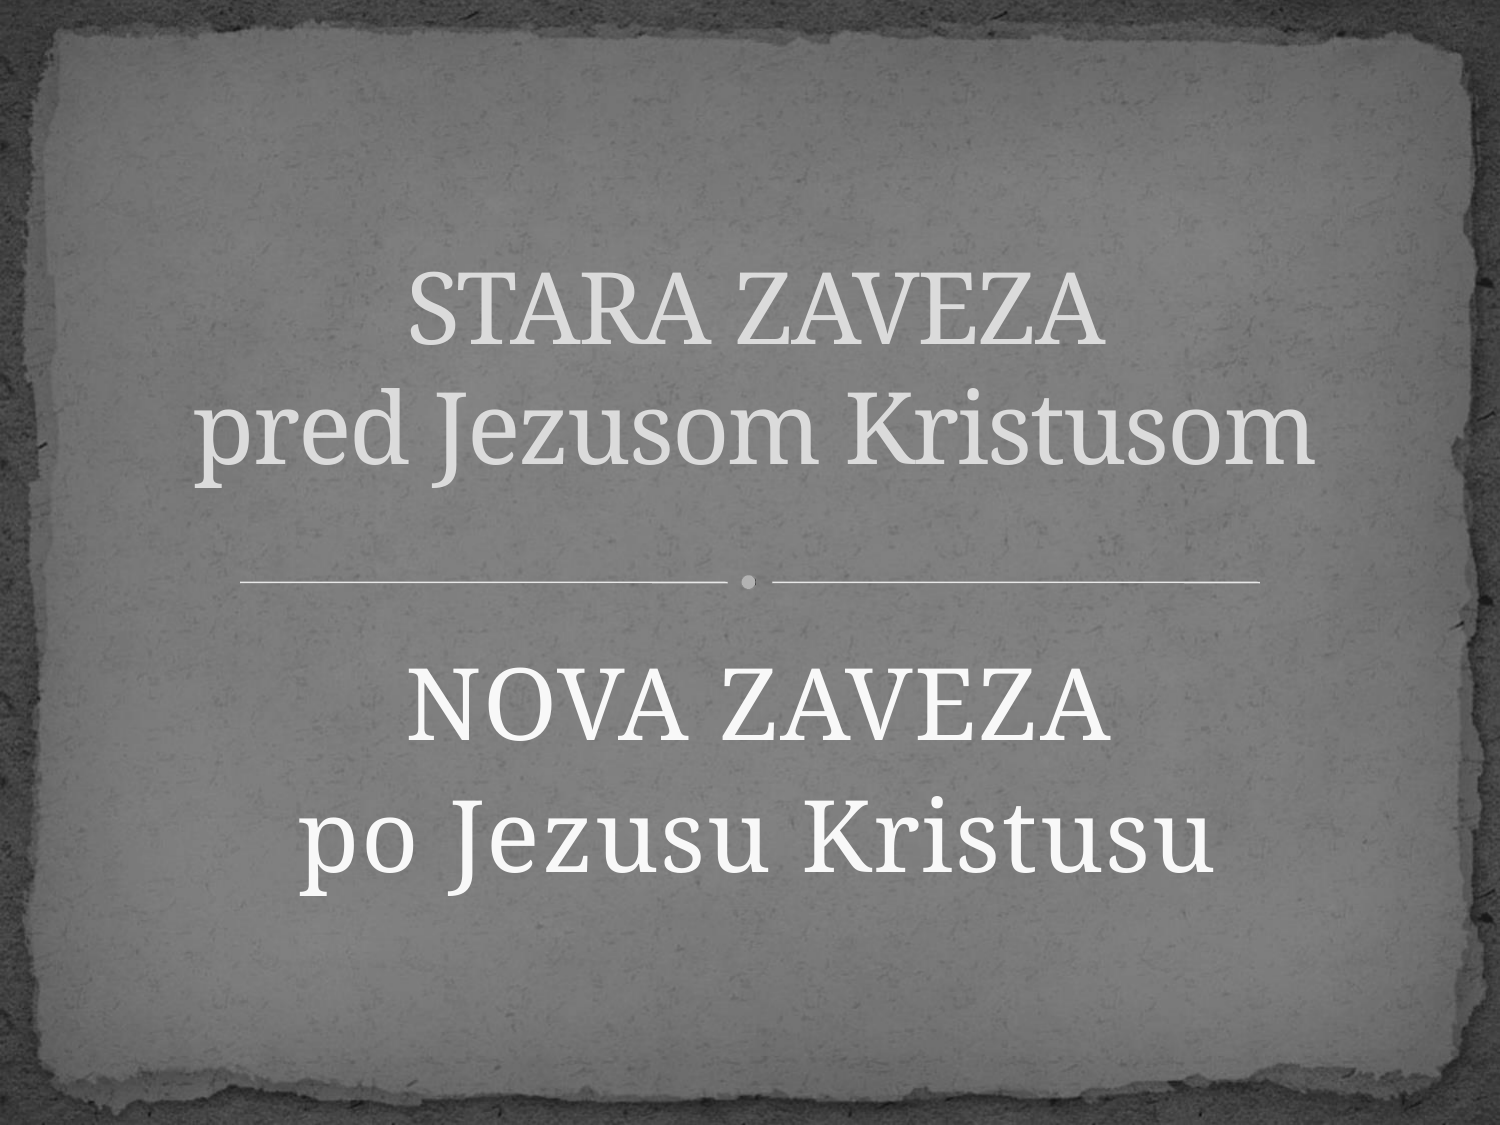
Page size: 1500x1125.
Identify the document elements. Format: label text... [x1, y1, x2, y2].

subtitle NOVA ZAVEZA po Jezusu Kristusu [75, 632, 1442, 997]
title STARA ZAVEZA pred Jezusom Kristusom [75, 164, 1438, 493]
picture [0, 0, 1500, 1125]
